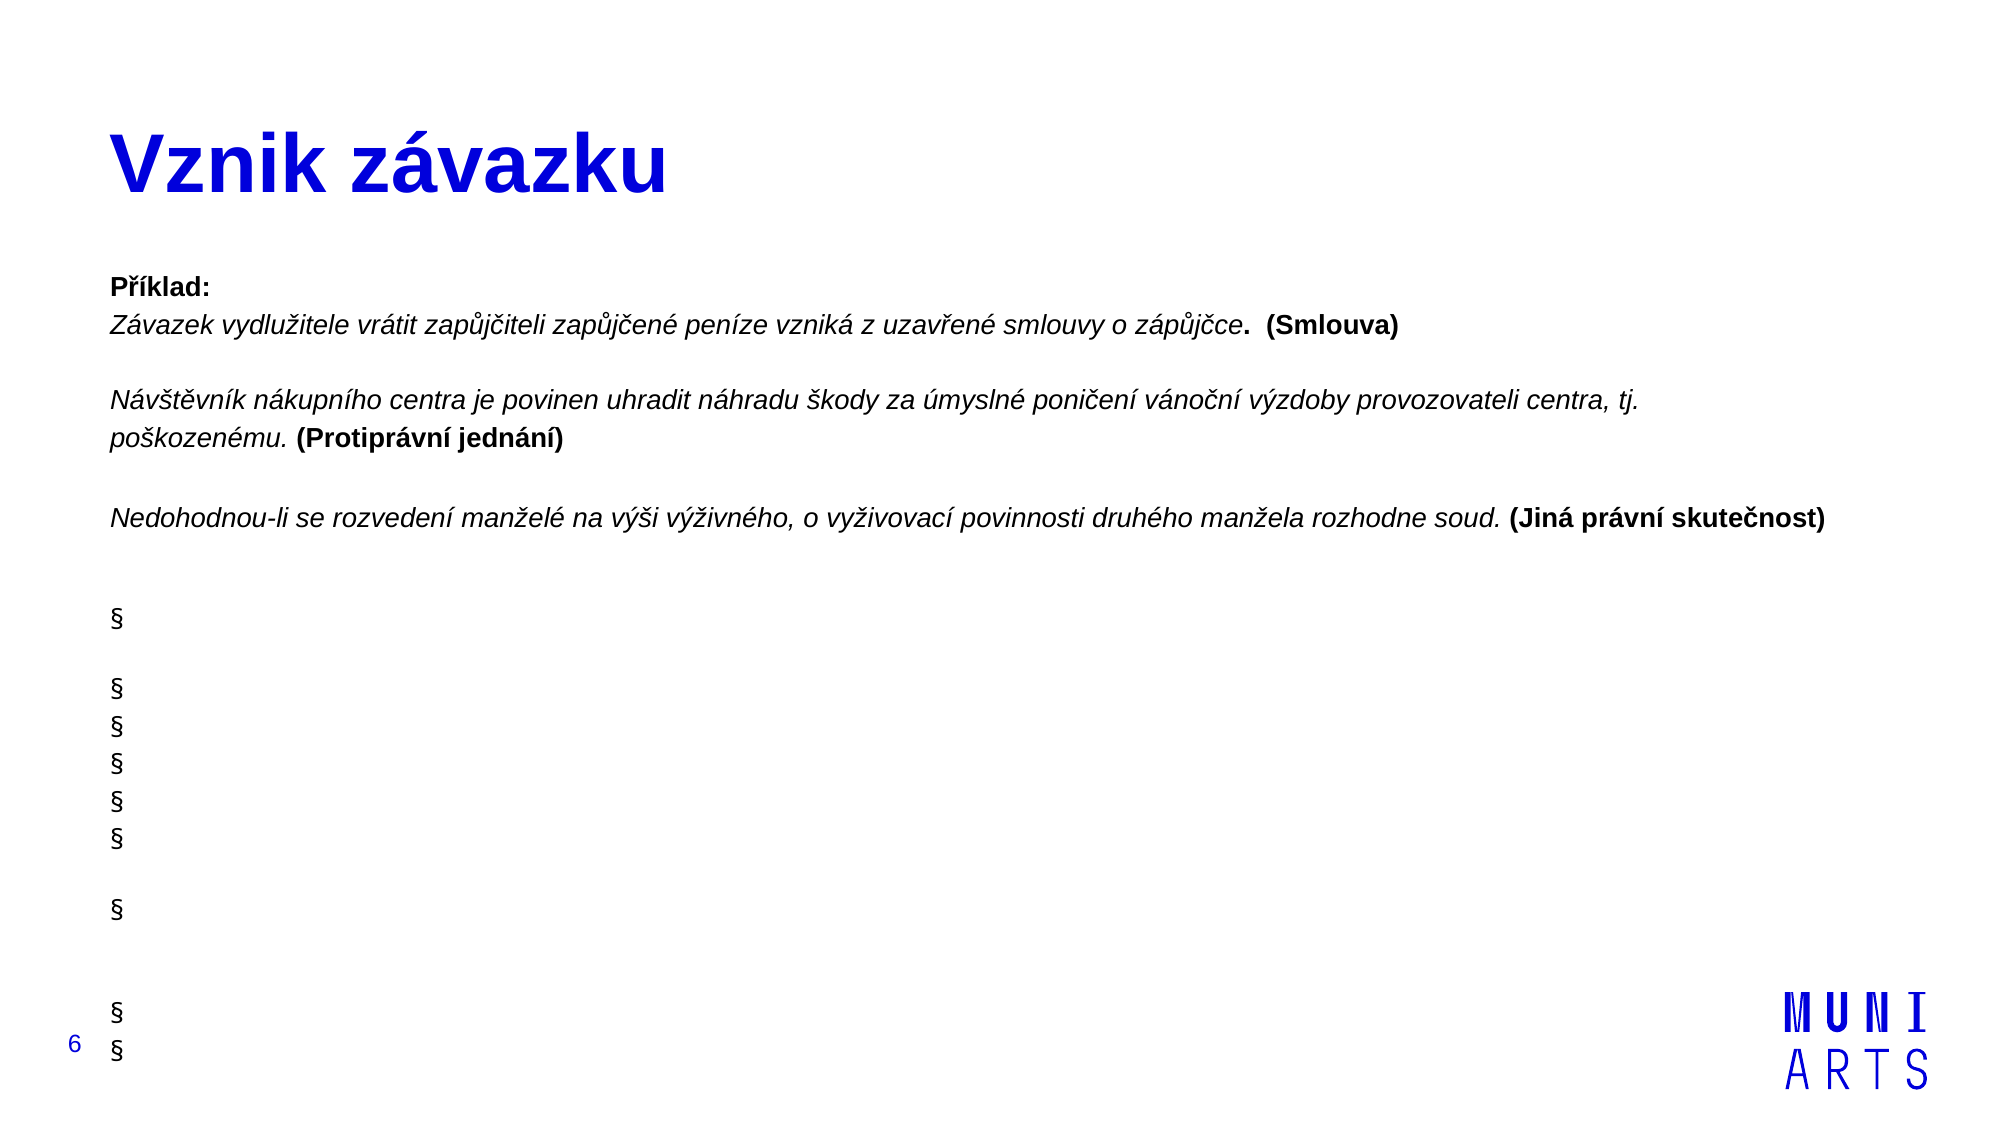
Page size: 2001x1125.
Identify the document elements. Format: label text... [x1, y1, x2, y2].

list Příklad: Závazek vydlužitele vrátit zapůjčiteli zapůjčené peníze vzniká z uzavřené smlouvy o zápůjčce. (Smlouva) Návštěvník nákupního centra je povinen uhradit náhradu škody za úmyslné poničení vánoční výzdoby provozovateli centra, tj. poškozenému. (Protiprávní jednání) Nedohodnou-li se rozvedení manželé na výši výživného, o vyživovací povinnosti druhého manžela rozhodne soud. (Jiná právní skutečnost) [109, 231, 1898, 1022]
text_box [67, 1021, 110, 1063]
title Vznik závazku [109, 125, 1874, 200]
